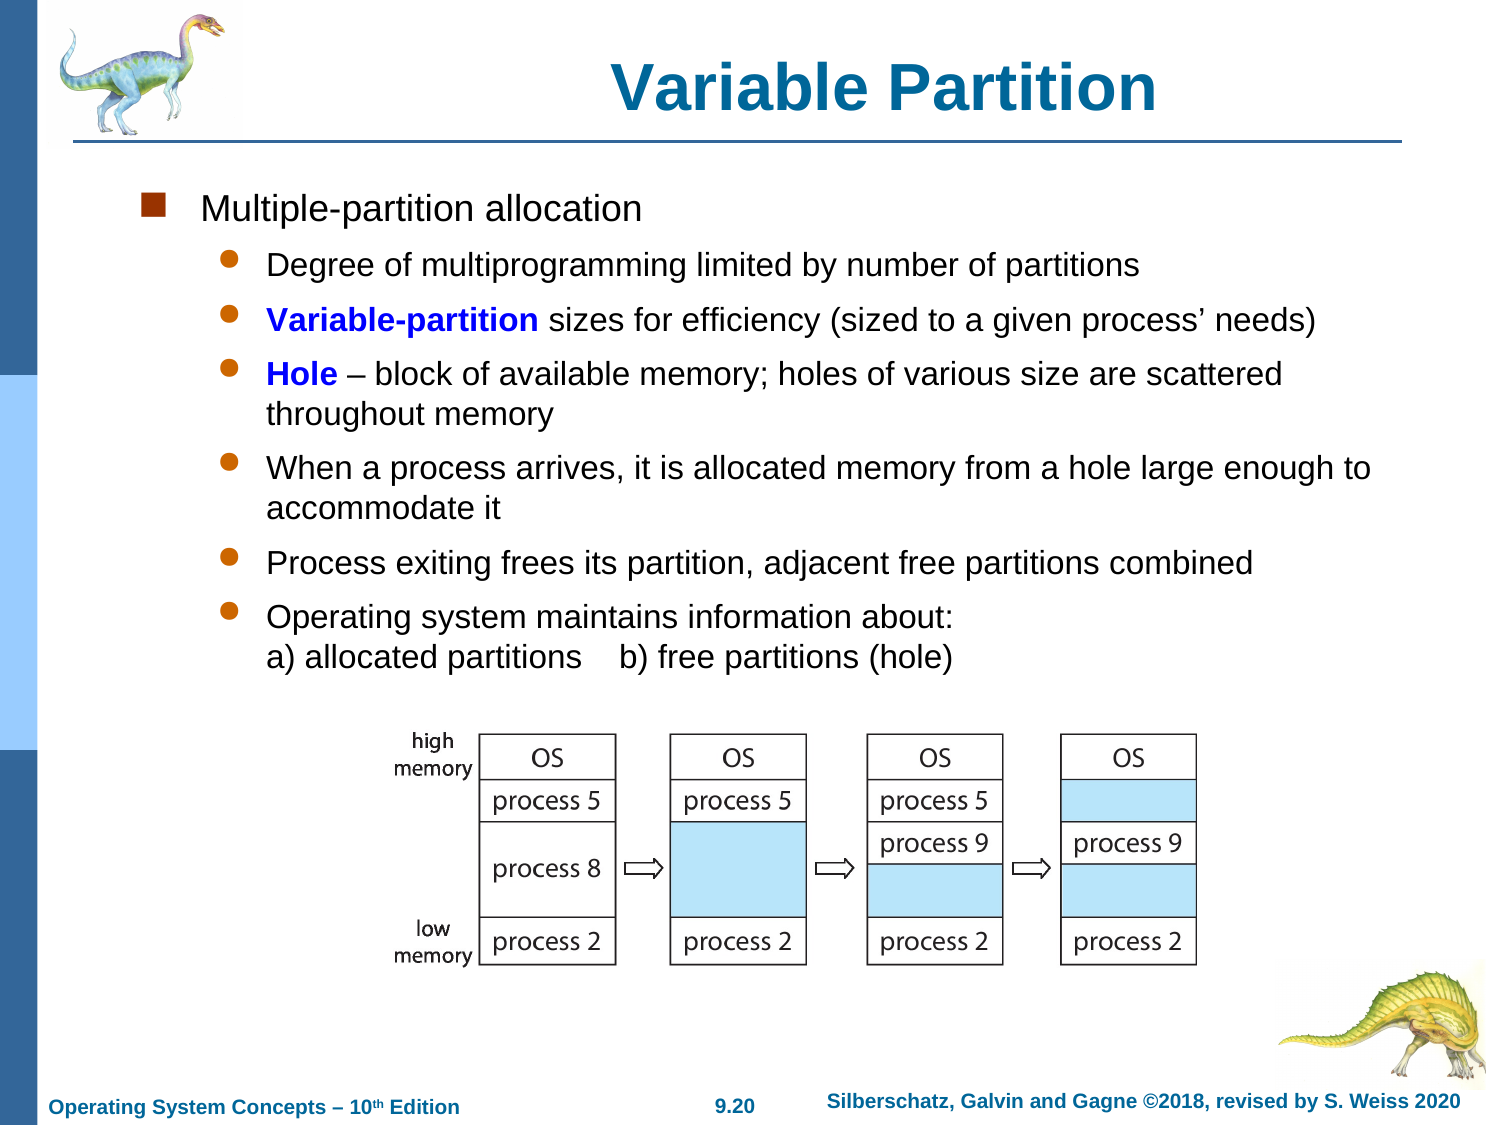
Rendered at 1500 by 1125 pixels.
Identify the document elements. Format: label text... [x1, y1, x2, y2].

picture [393, 729, 1197, 968]
picture [46, 0, 243, 149]
title Variable Partition [292, 30, 1476, 132]
list Multiple-partition allocation Degree of multiprogramming limited by number of partitions Variable-partition sizes for efficiency (sized to a given process’ needs) Hole – block of available memory; holes of various size are scattered throughout memory When a process arrives, it is allocated memory from a hole large enough to accommodate it Process exiting frees its partition, adjacent free partitions combined Operating system maintains information about: a) allocated partitions b) free partitions (hole) [129, 176, 1404, 712]
picture [1275, 959, 1486, 1090]
